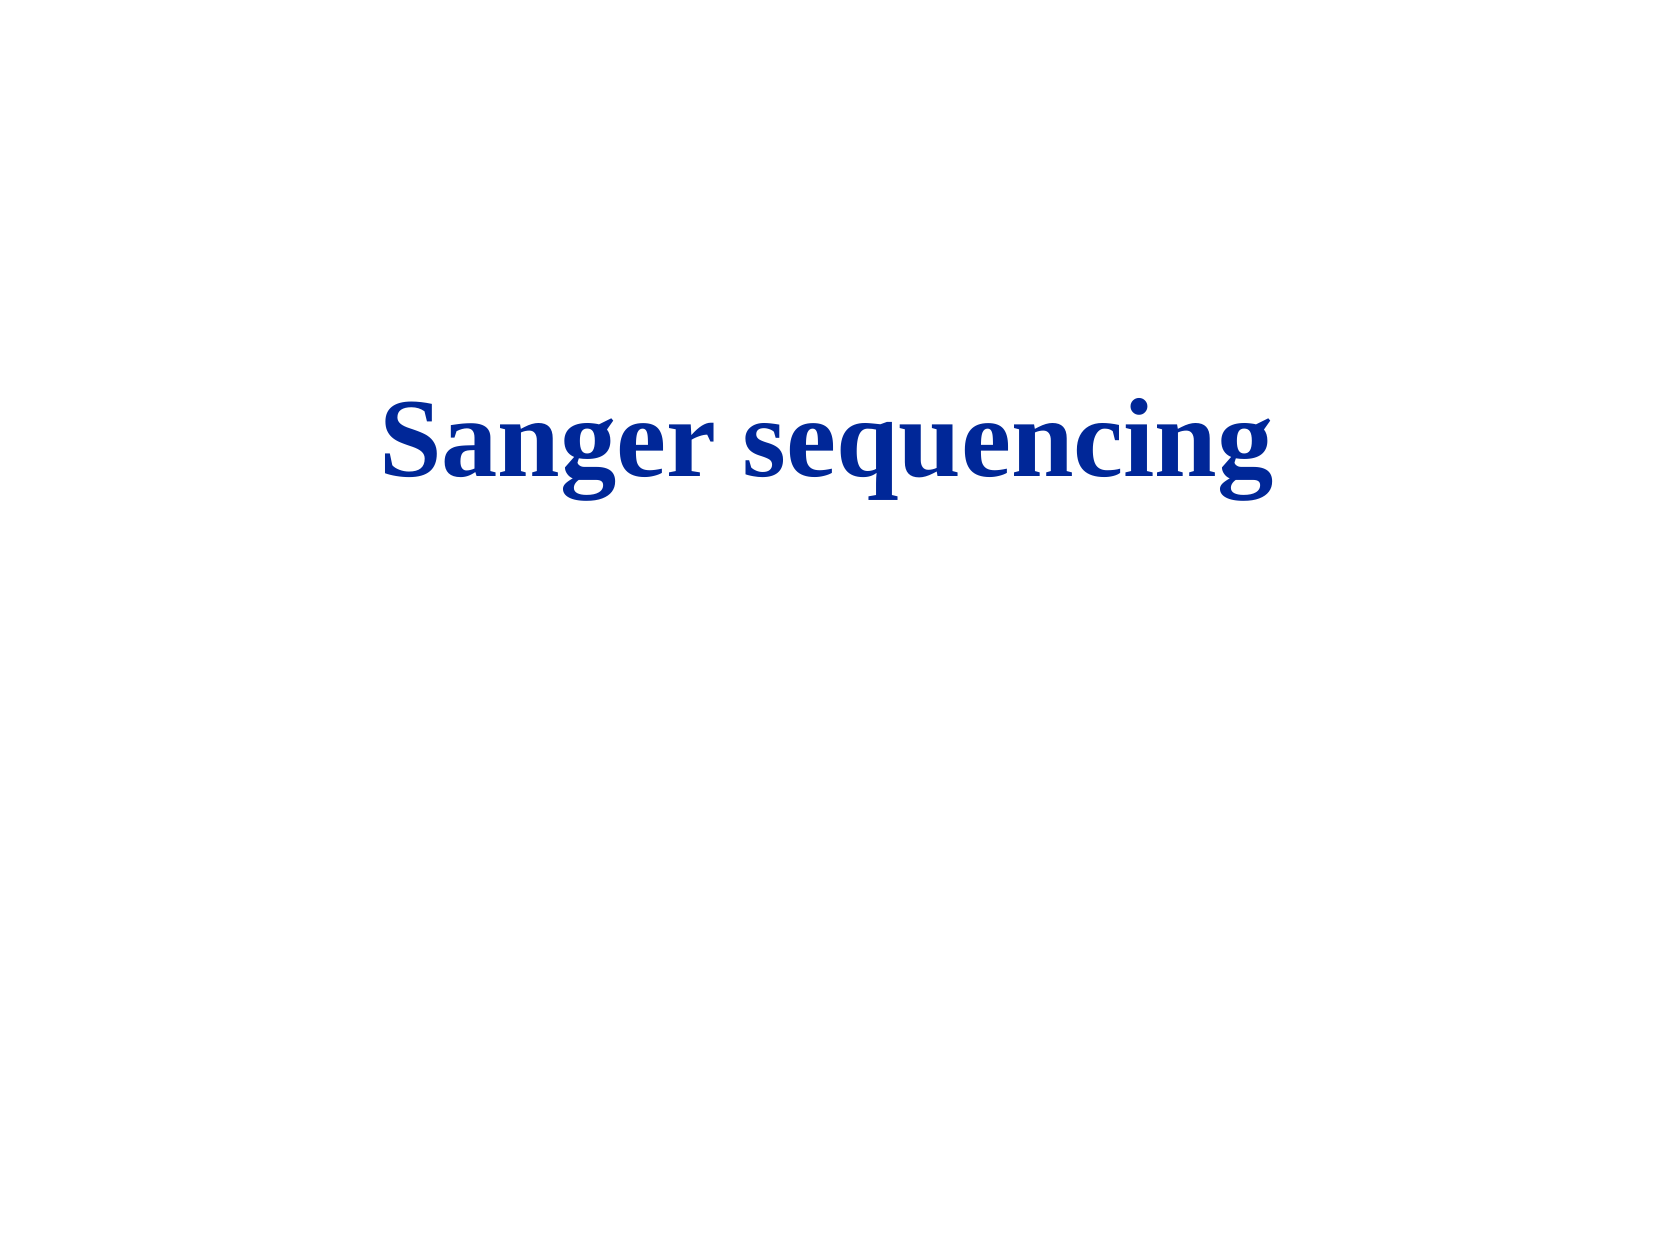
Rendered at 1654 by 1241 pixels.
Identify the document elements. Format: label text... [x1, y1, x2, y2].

title Sanger sequencing [82, 315, 1571, 563]
